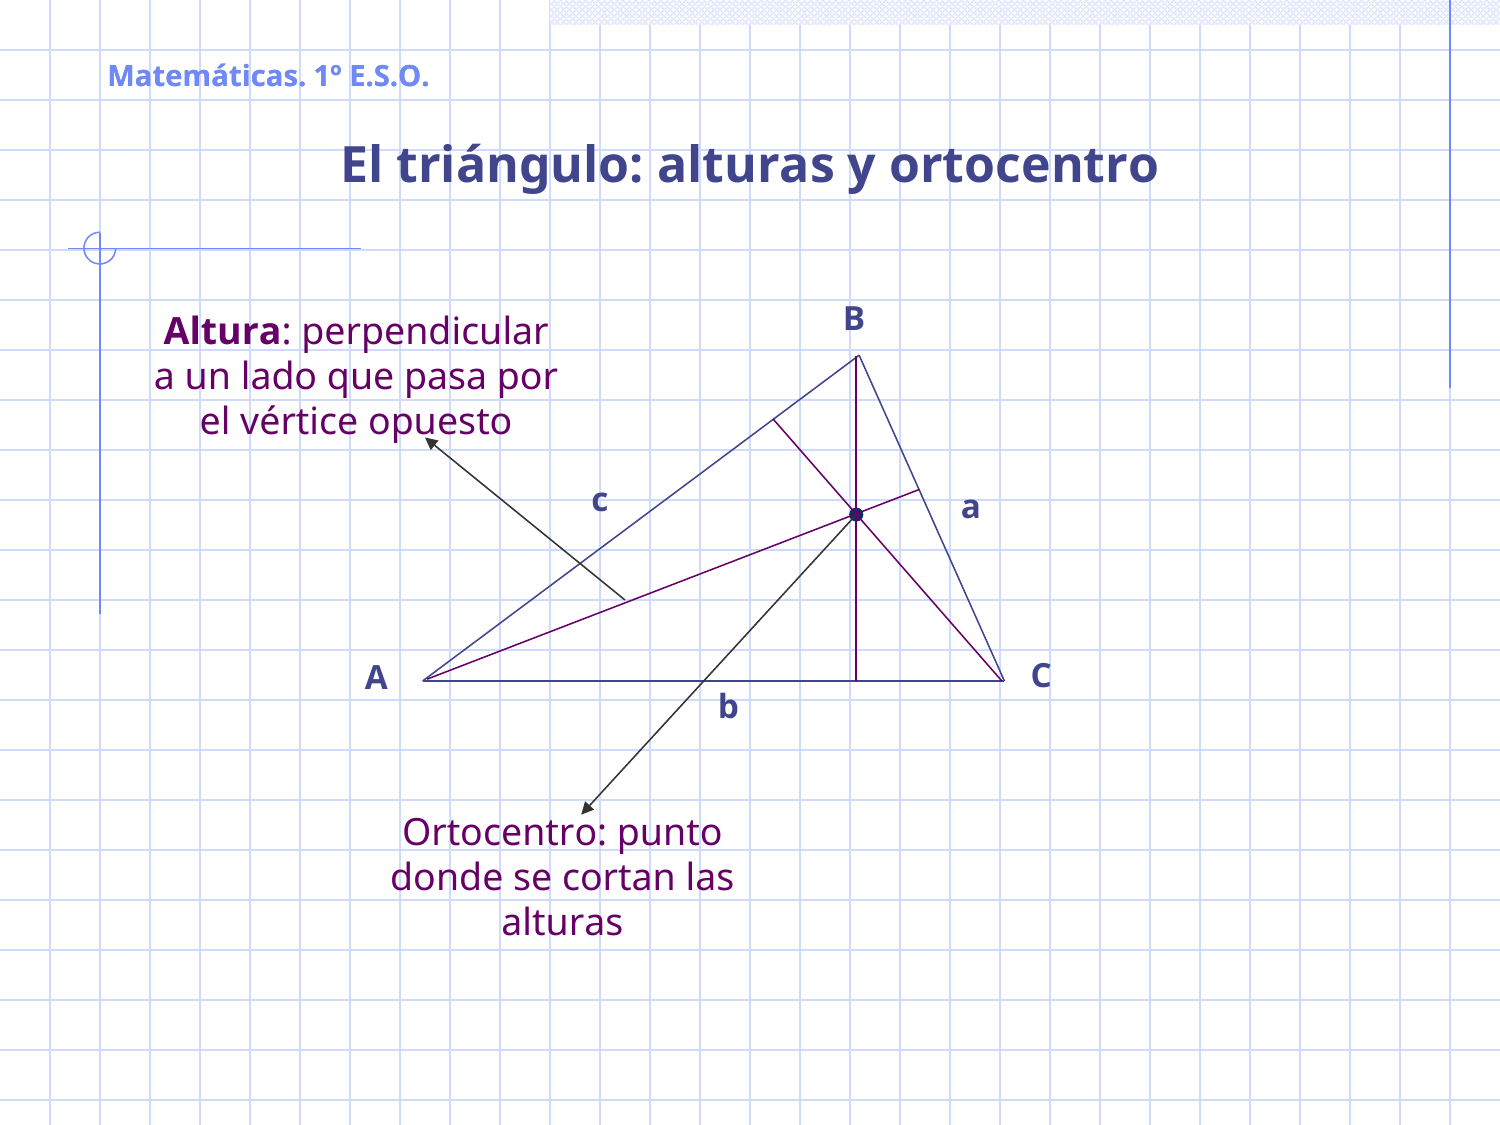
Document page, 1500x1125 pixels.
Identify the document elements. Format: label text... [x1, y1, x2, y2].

text_box C [1015, 646, 1126, 702]
text_box a [946, 477, 1056, 533]
text_box A [349, 648, 460, 704]
text_box Altura: perpendicular a un lado que pasa por el vértice opuesto [137, 299, 576, 451]
text_box A [430, 668, 460, 680]
picture [549, 0, 1449, 25]
text_box b [703, 677, 813, 733]
text_box B [828, 289, 938, 345]
text_box Ortocentro: punto donde se cortan las alturas [337, 799, 788, 951]
text_box c [576, 470, 686, 526]
text_box Matemáticas. 1º E.S.O. [75, 49, 463, 101]
text_box El triángulo: alturas y ortocentro [99, 124, 1401, 201]
picture [1451, 0, 1500, 25]
